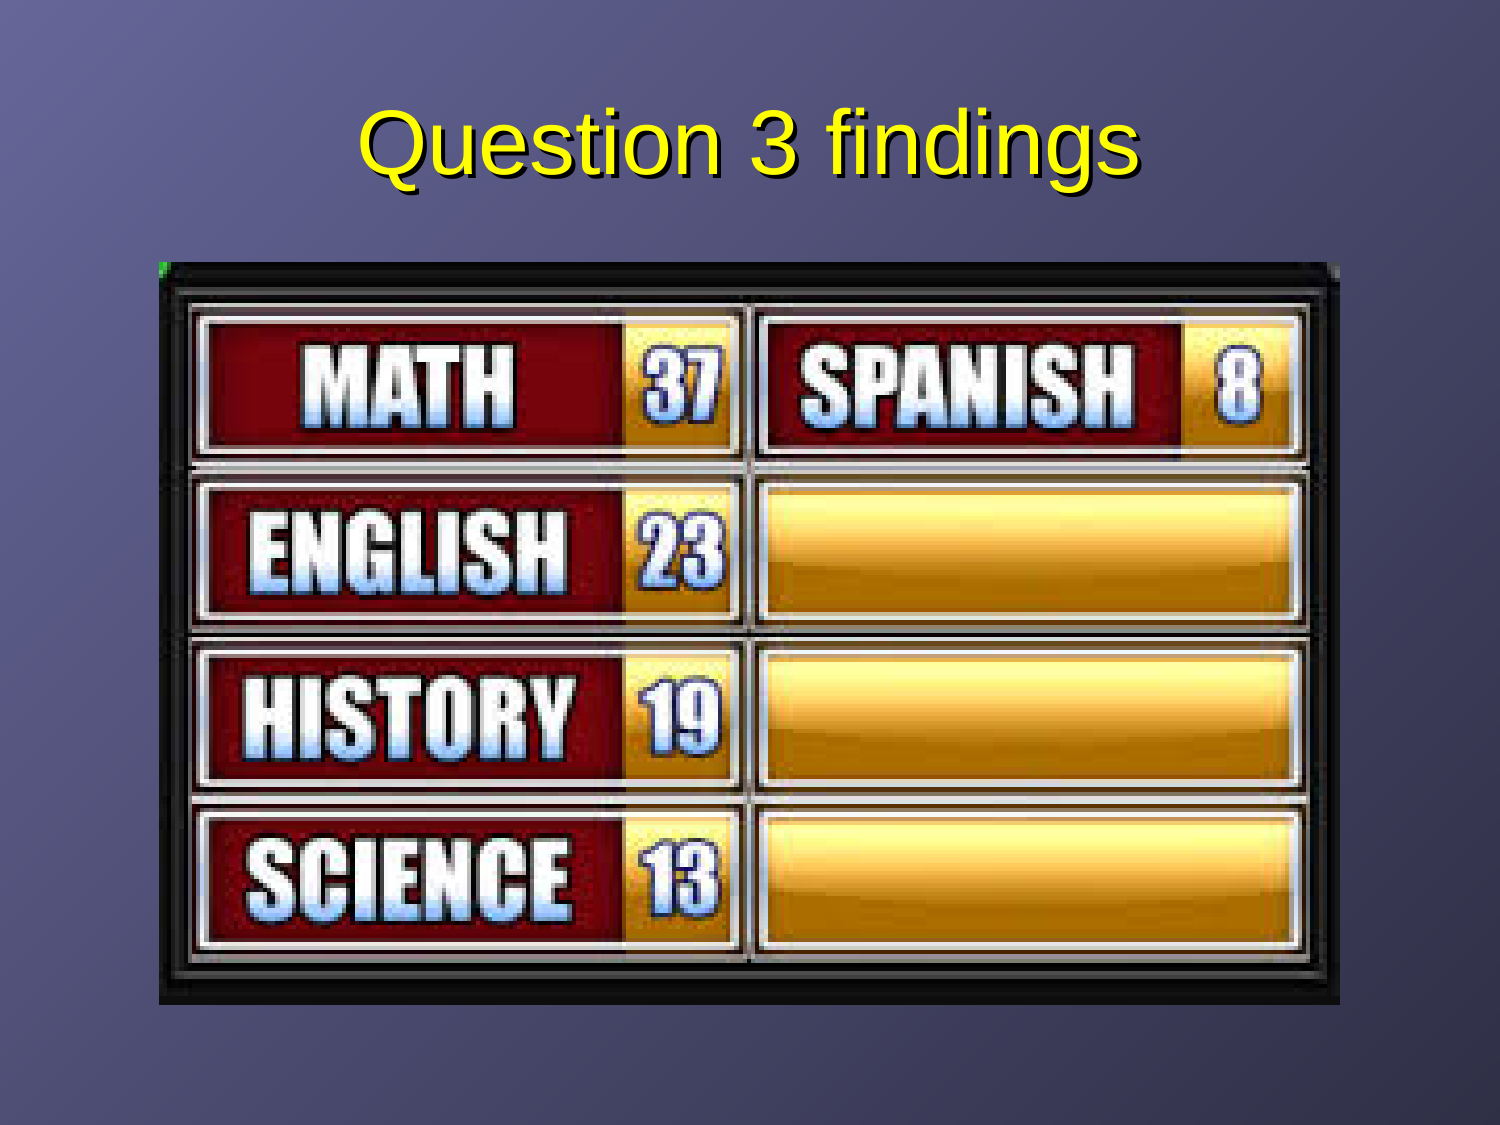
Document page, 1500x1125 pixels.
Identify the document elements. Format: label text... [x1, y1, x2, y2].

picture [159, 262, 1340, 1005]
title Question 3 findings [75, 45, 1424, 232]
